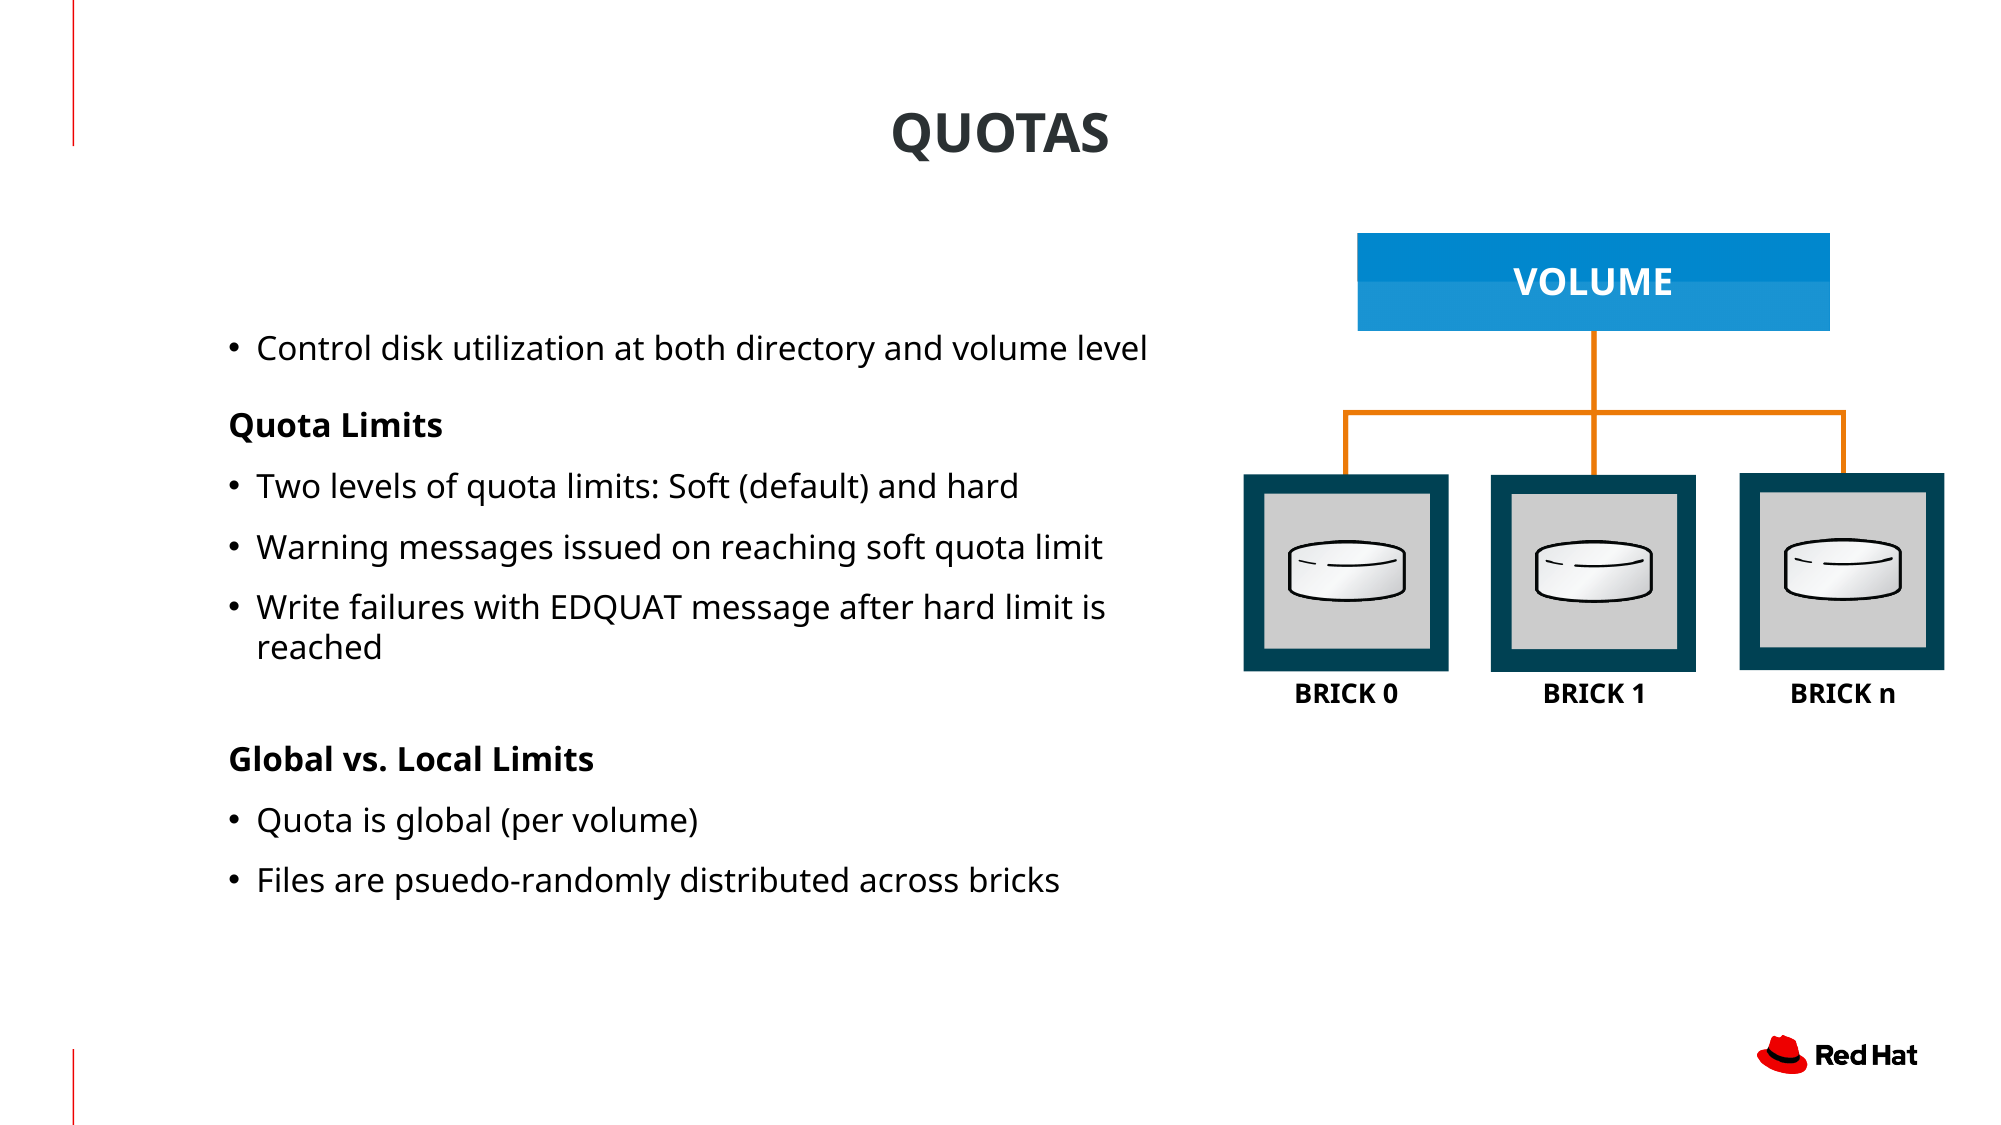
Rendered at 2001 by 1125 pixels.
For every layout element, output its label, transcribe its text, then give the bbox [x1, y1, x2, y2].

text_box BRICK 1 [1490, 669, 1700, 718]
text_box BRICK n [1738, 669, 1948, 718]
text_box [1243, 474, 1449, 672]
text_box VOLUME [1357, 238, 1830, 322]
text_box [1739, 473, 1945, 671]
picture [1784, 538, 1902, 601]
text_box [1490, 474, 1696, 672]
picture [1288, 540, 1406, 602]
picture [1535, 540, 1653, 603]
picture [1757, 1035, 1918, 1074]
picture [1343, 322, 1846, 475]
text_box Control disk utilization at both directory and volume level Quota Limits Two levels of quota limits: Soft (default) and hard Warning messages issued on reaching soft quota limit Write failures with EDQUAT message after hard limit is reached Global vs. Local Limits Quota is global (per volume) Files are psuedo-randomly distributed across bricks [213, 319, 1214, 990]
title quotas [288, 83, 1714, 243]
text_box BRICK 0 [1241, 669, 1451, 718]
